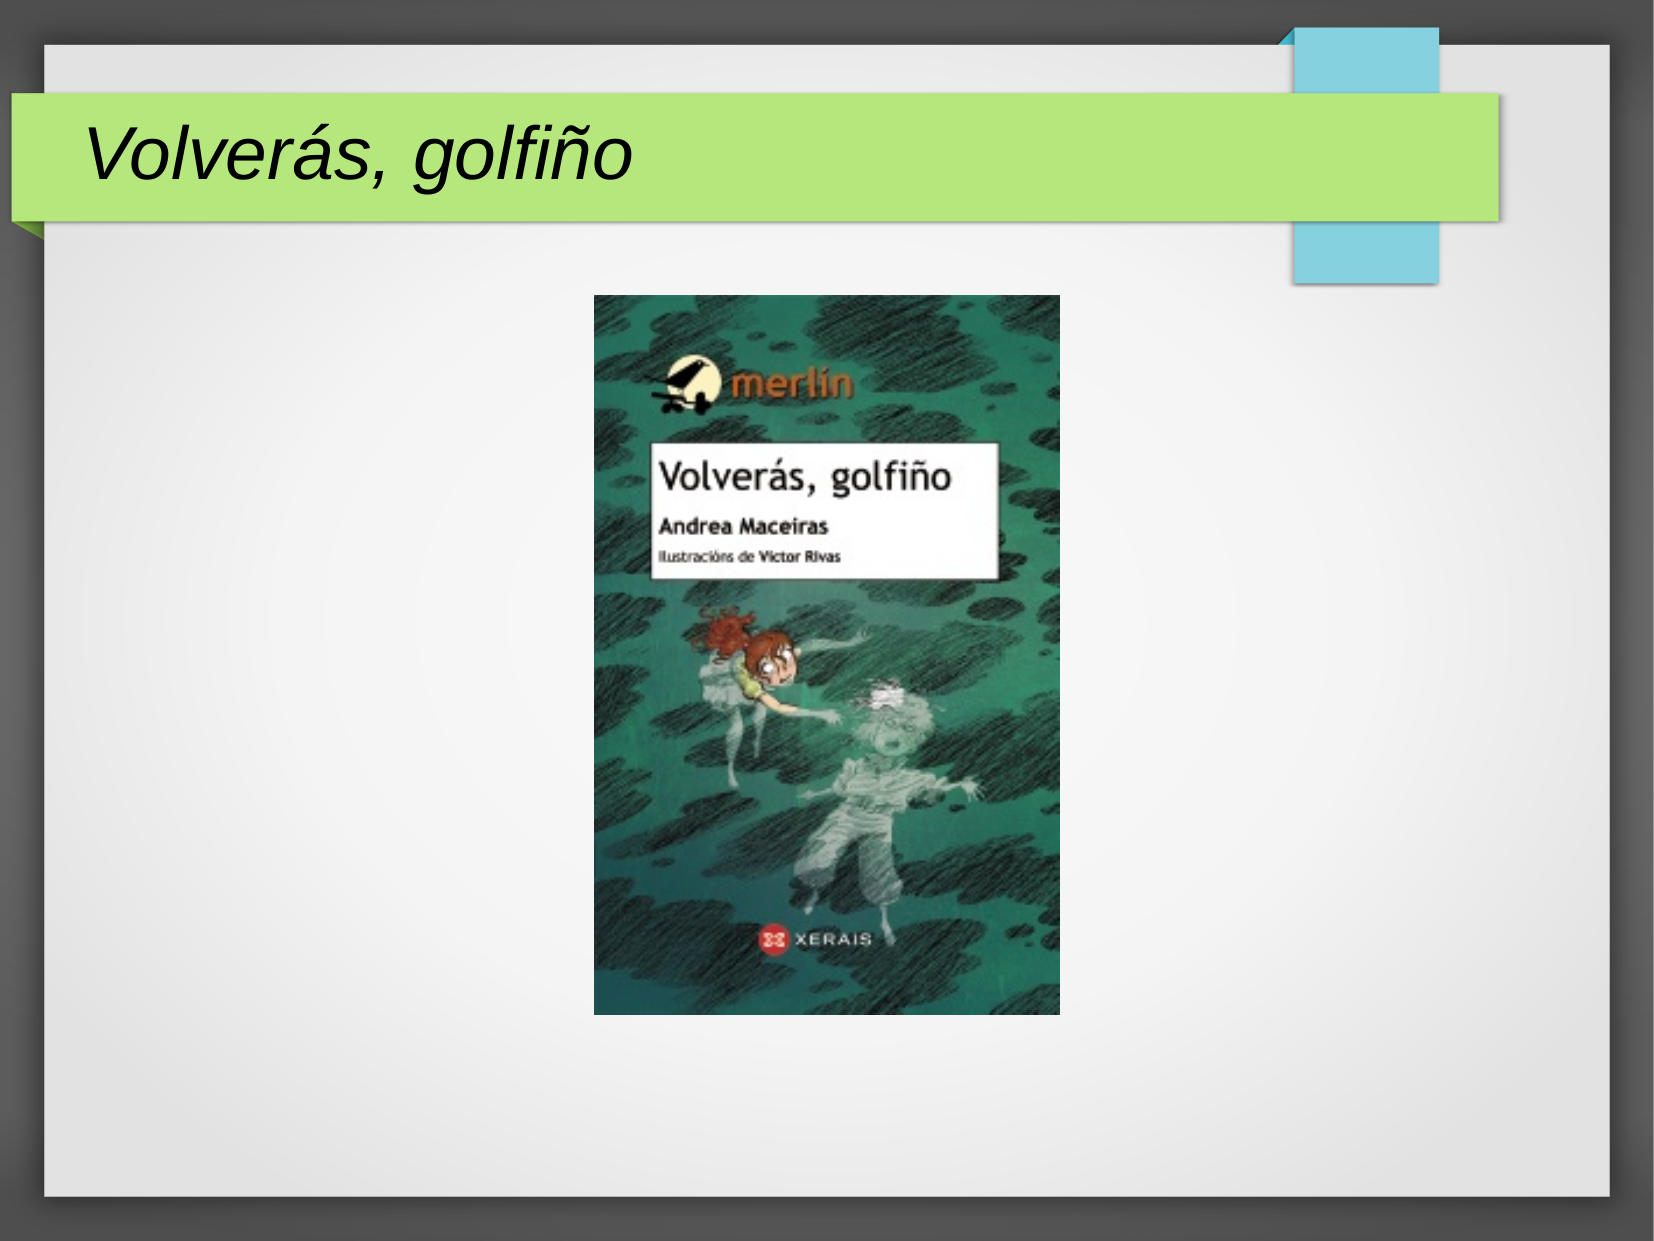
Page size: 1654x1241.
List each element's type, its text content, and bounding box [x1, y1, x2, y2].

picture [0, 0, 1654, 1241]
title Volverás, golfiño [82, 94, 1264, 213]
